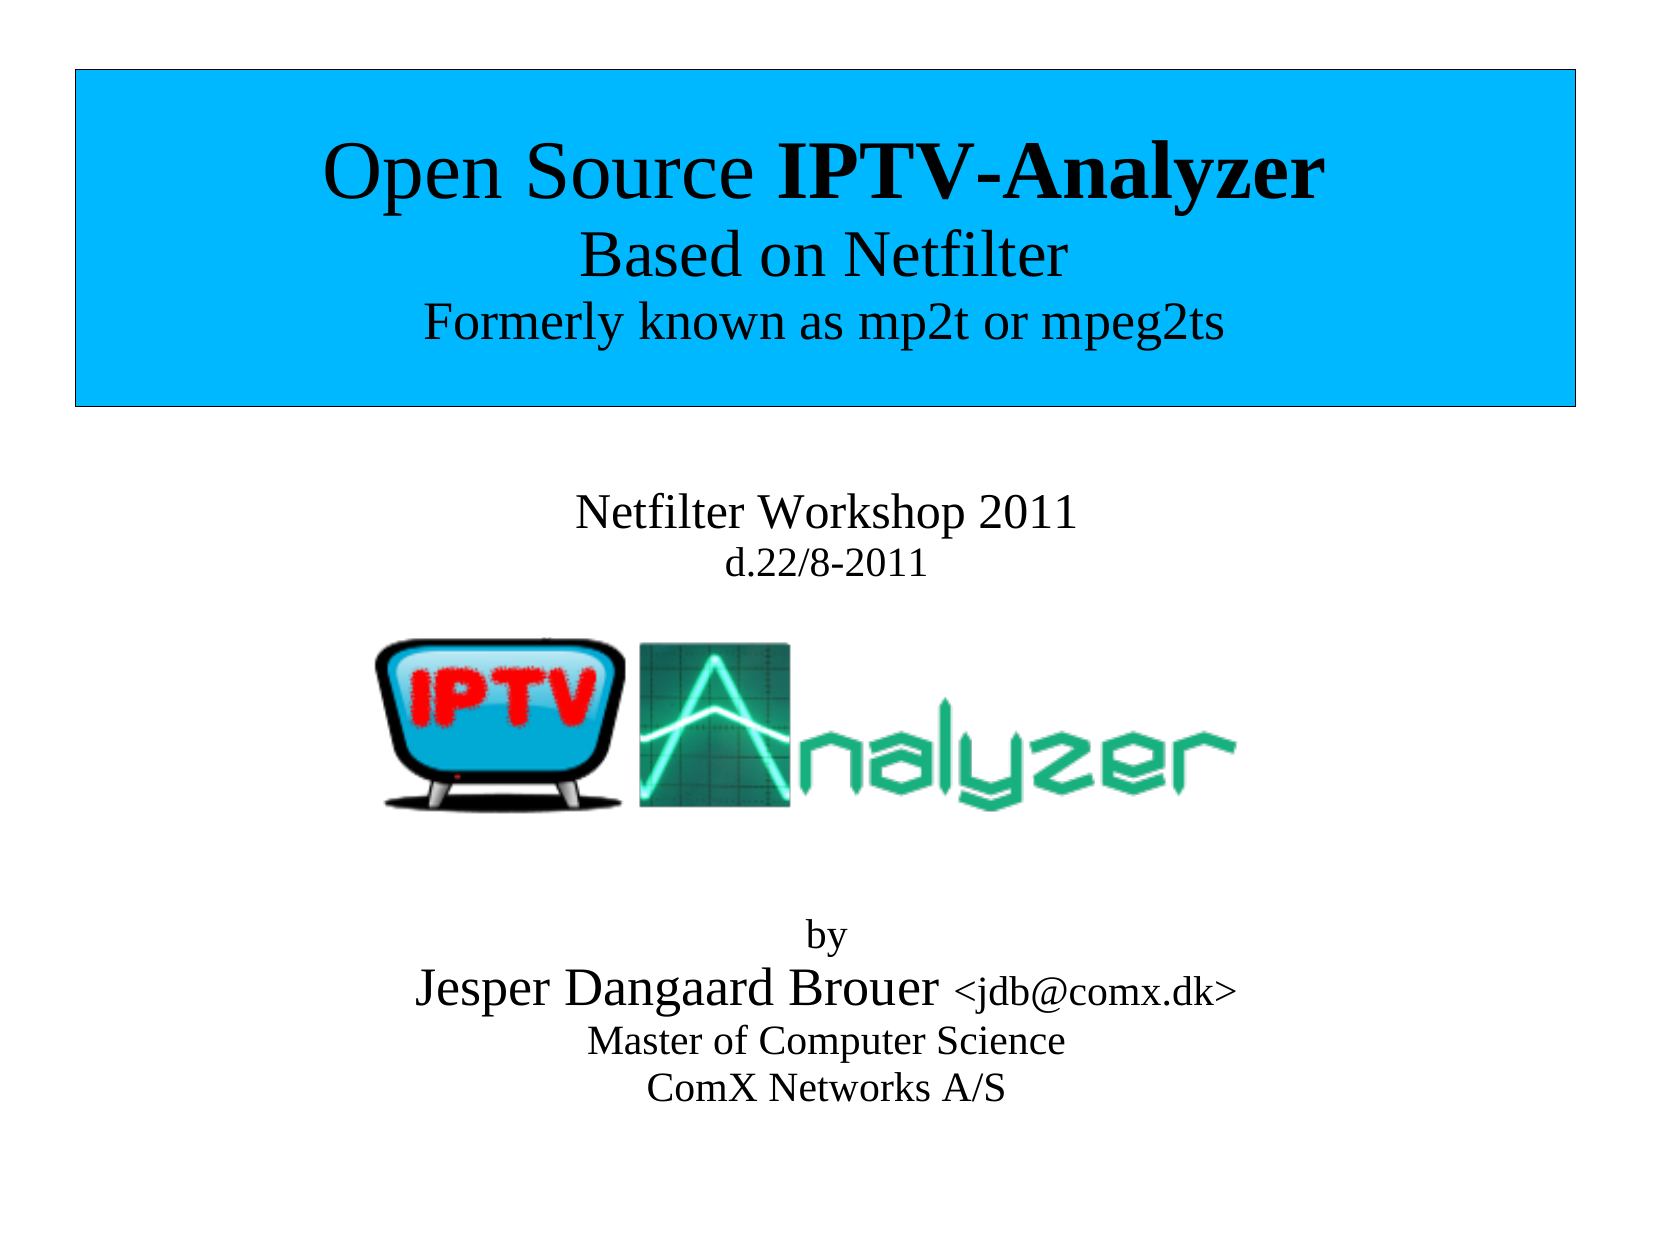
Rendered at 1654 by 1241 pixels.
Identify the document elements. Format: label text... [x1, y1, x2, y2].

text_box Open Source IPTV-Analyzer Based on Netfilter Formerly known as mp2t or mpeg2ts [75, 69, 1576, 407]
picture [359, 637, 1295, 820]
text_box Netfilter Workshop 2011 d.22/8-2011 [466, 468, 1188, 612]
text_box by Jesper Dangaard Brouer <jdb@comx.dk> Master of Computer Science ComX Networks A/S [347, 896, 1307, 1126]
